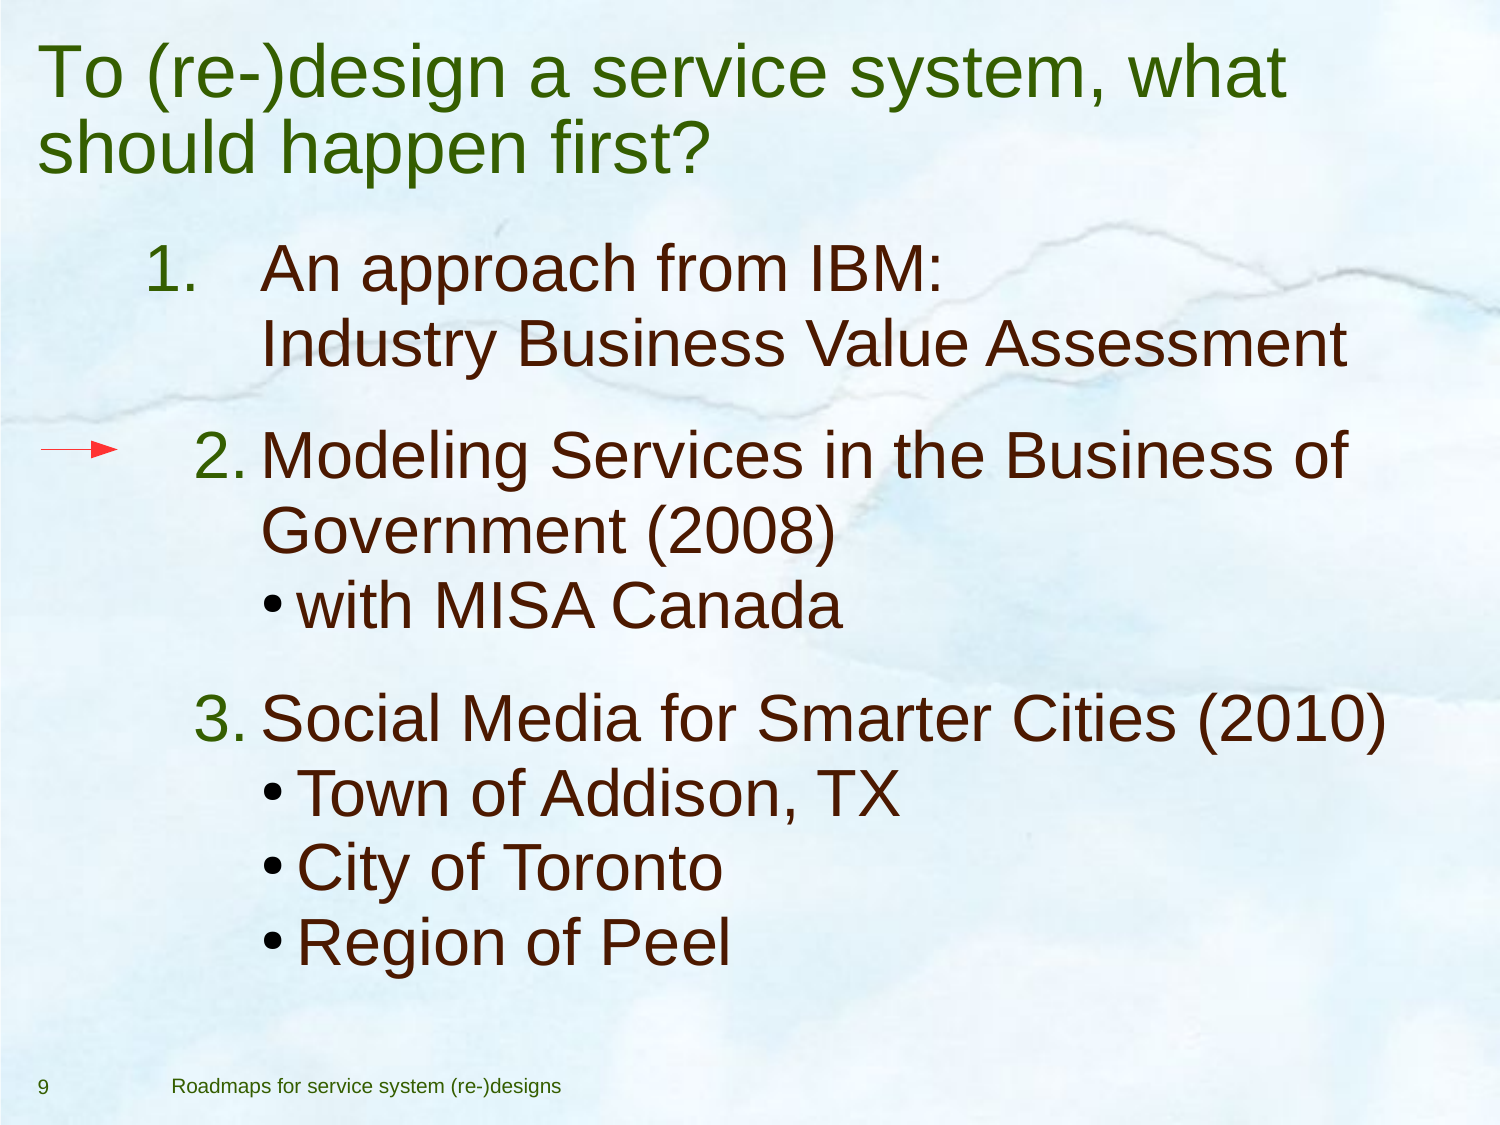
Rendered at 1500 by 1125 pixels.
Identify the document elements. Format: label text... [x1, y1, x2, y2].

table_header 1. [138, 225, 255, 413]
table_header An approach from IBM: Industry Business Value Assessment [255, 225, 1439, 413]
picture [0, 0, 1500, 1125]
table_cell Social Media for Smarter Cities (2010) Town of Addison, TX City of Toronto Region of Peel [255, 675, 1439, 1021]
table_cell Modeling Services in the Business of Government (2008) with MISA Canada [255, 413, 1439, 675]
table_cell 3. [138, 675, 255, 1021]
table_cell 2. [138, 413, 255, 675]
title To (re-)design a service system, what should happen first? [37, 37, 1463, 198]
